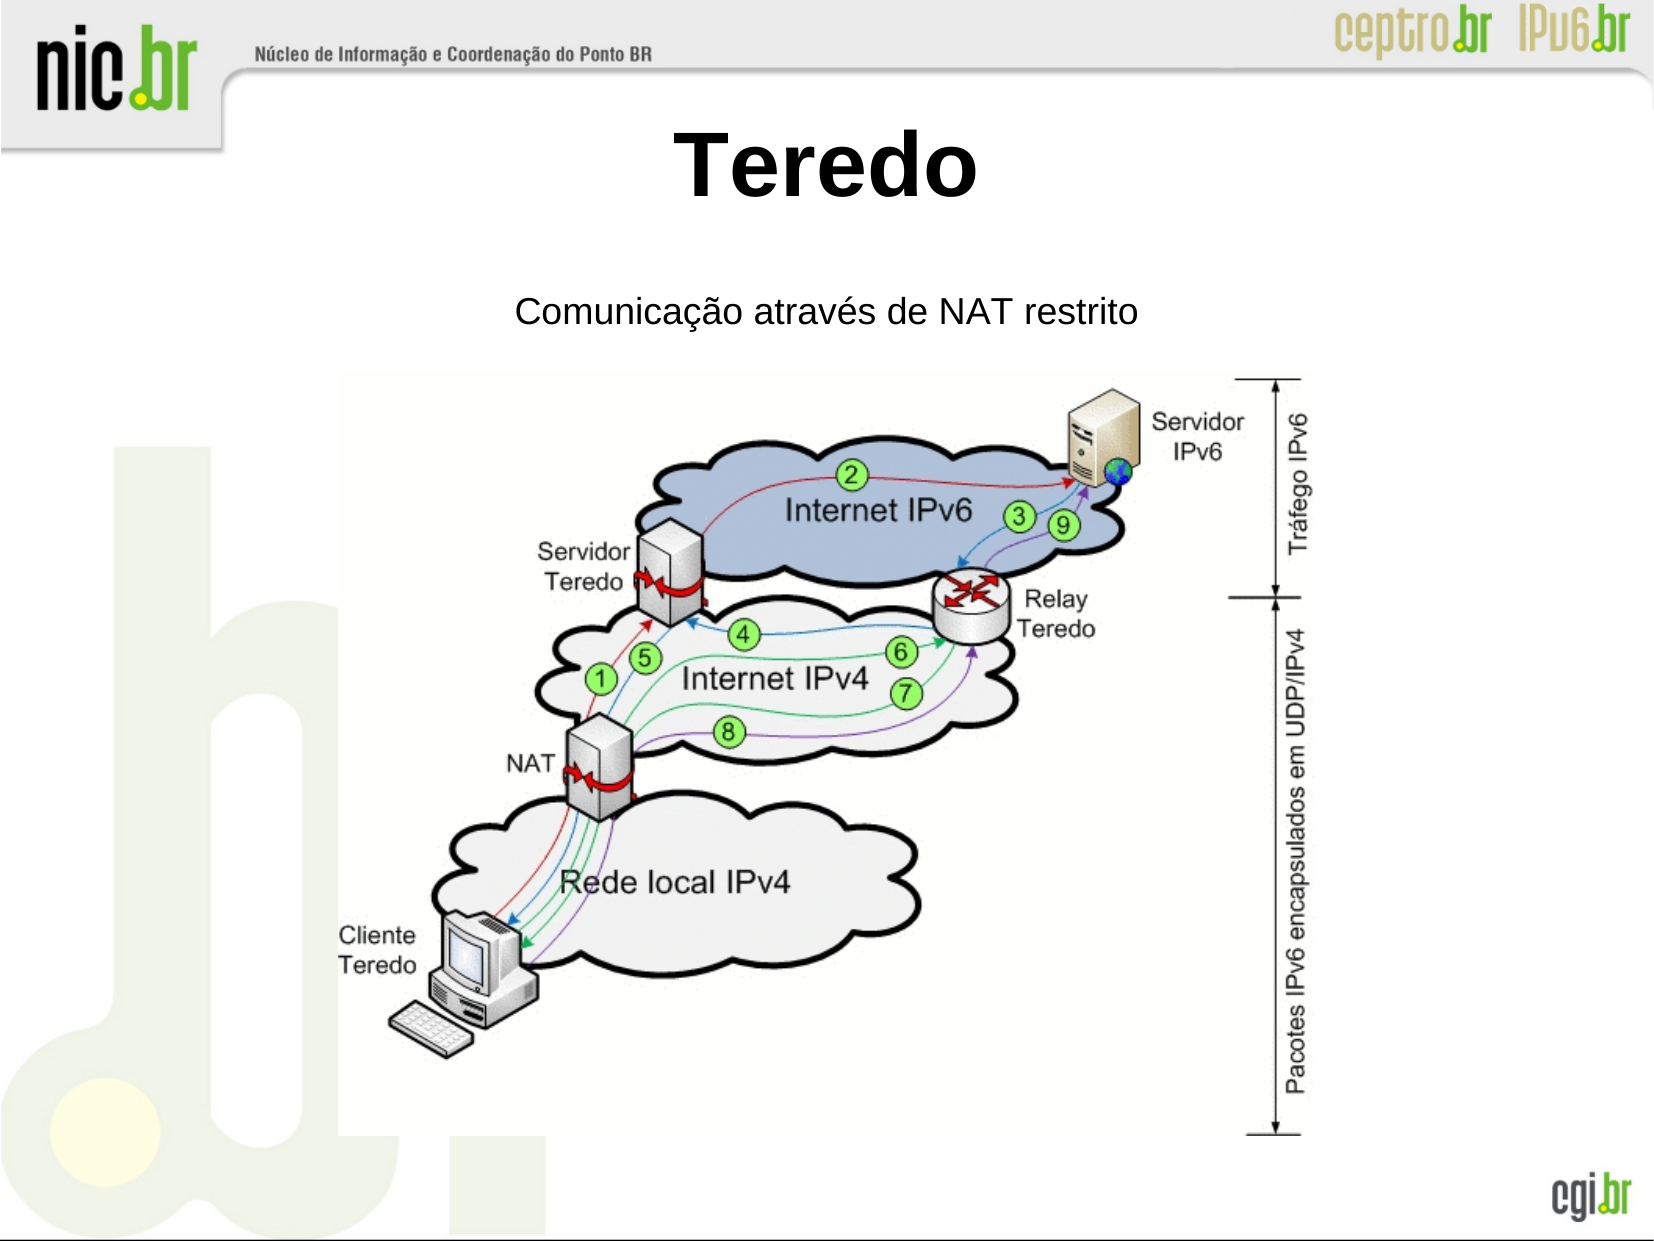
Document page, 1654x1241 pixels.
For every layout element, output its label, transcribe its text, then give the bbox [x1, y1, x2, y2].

picture [0, 0, 1654, 1241]
text_box Comunicação através de NAT restrito [103, 283, 1551, 341]
text_box Teredo [73, 97, 1580, 215]
